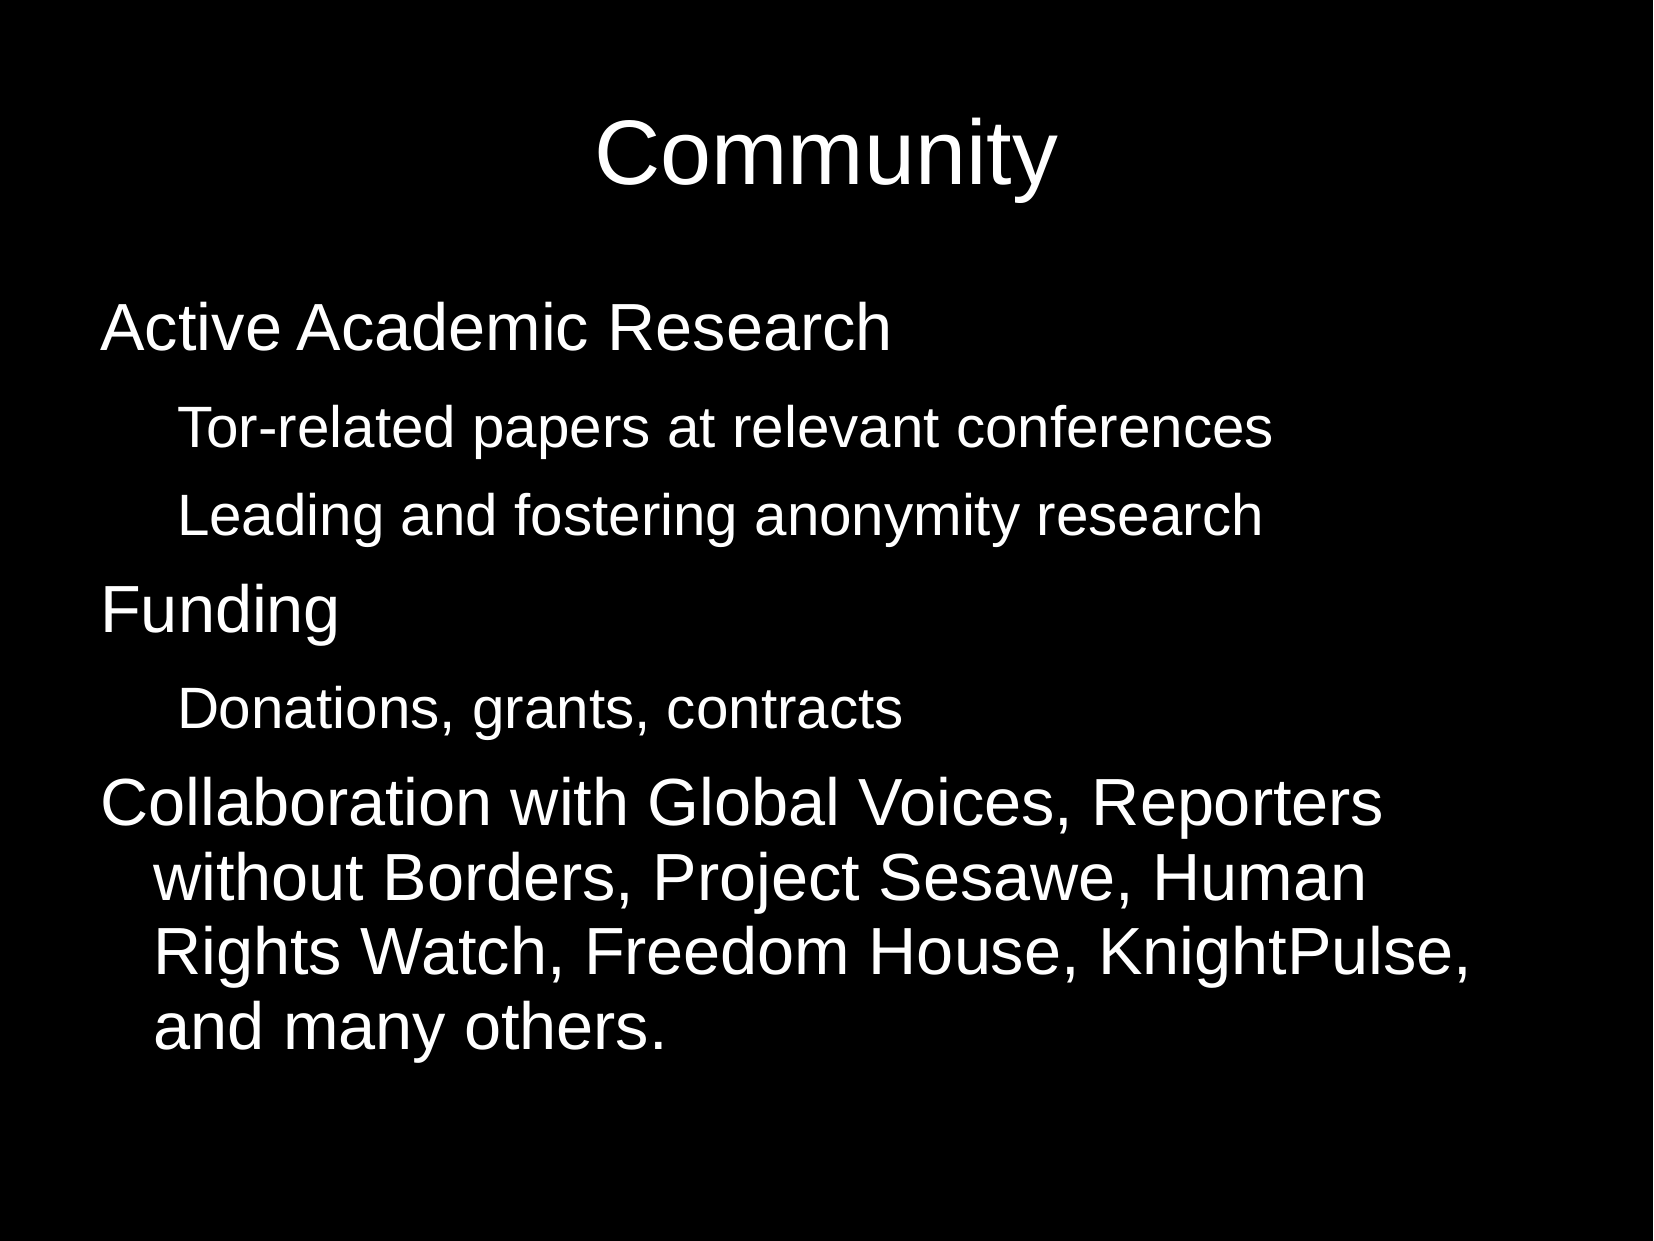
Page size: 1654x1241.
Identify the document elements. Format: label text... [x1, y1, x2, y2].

title Community [82, 49, 1571, 257]
list Active Academic Research Tor-related papers at relevant conferences Leading and fostering anonymity research Funding Donations, grants, contracts Collaboration with Global Voices, Reporters without Borders, Project Sesawe, Human Rights Watch, Freedom House, KnightPulse, and many others. [82, 290, 1571, 1136]
